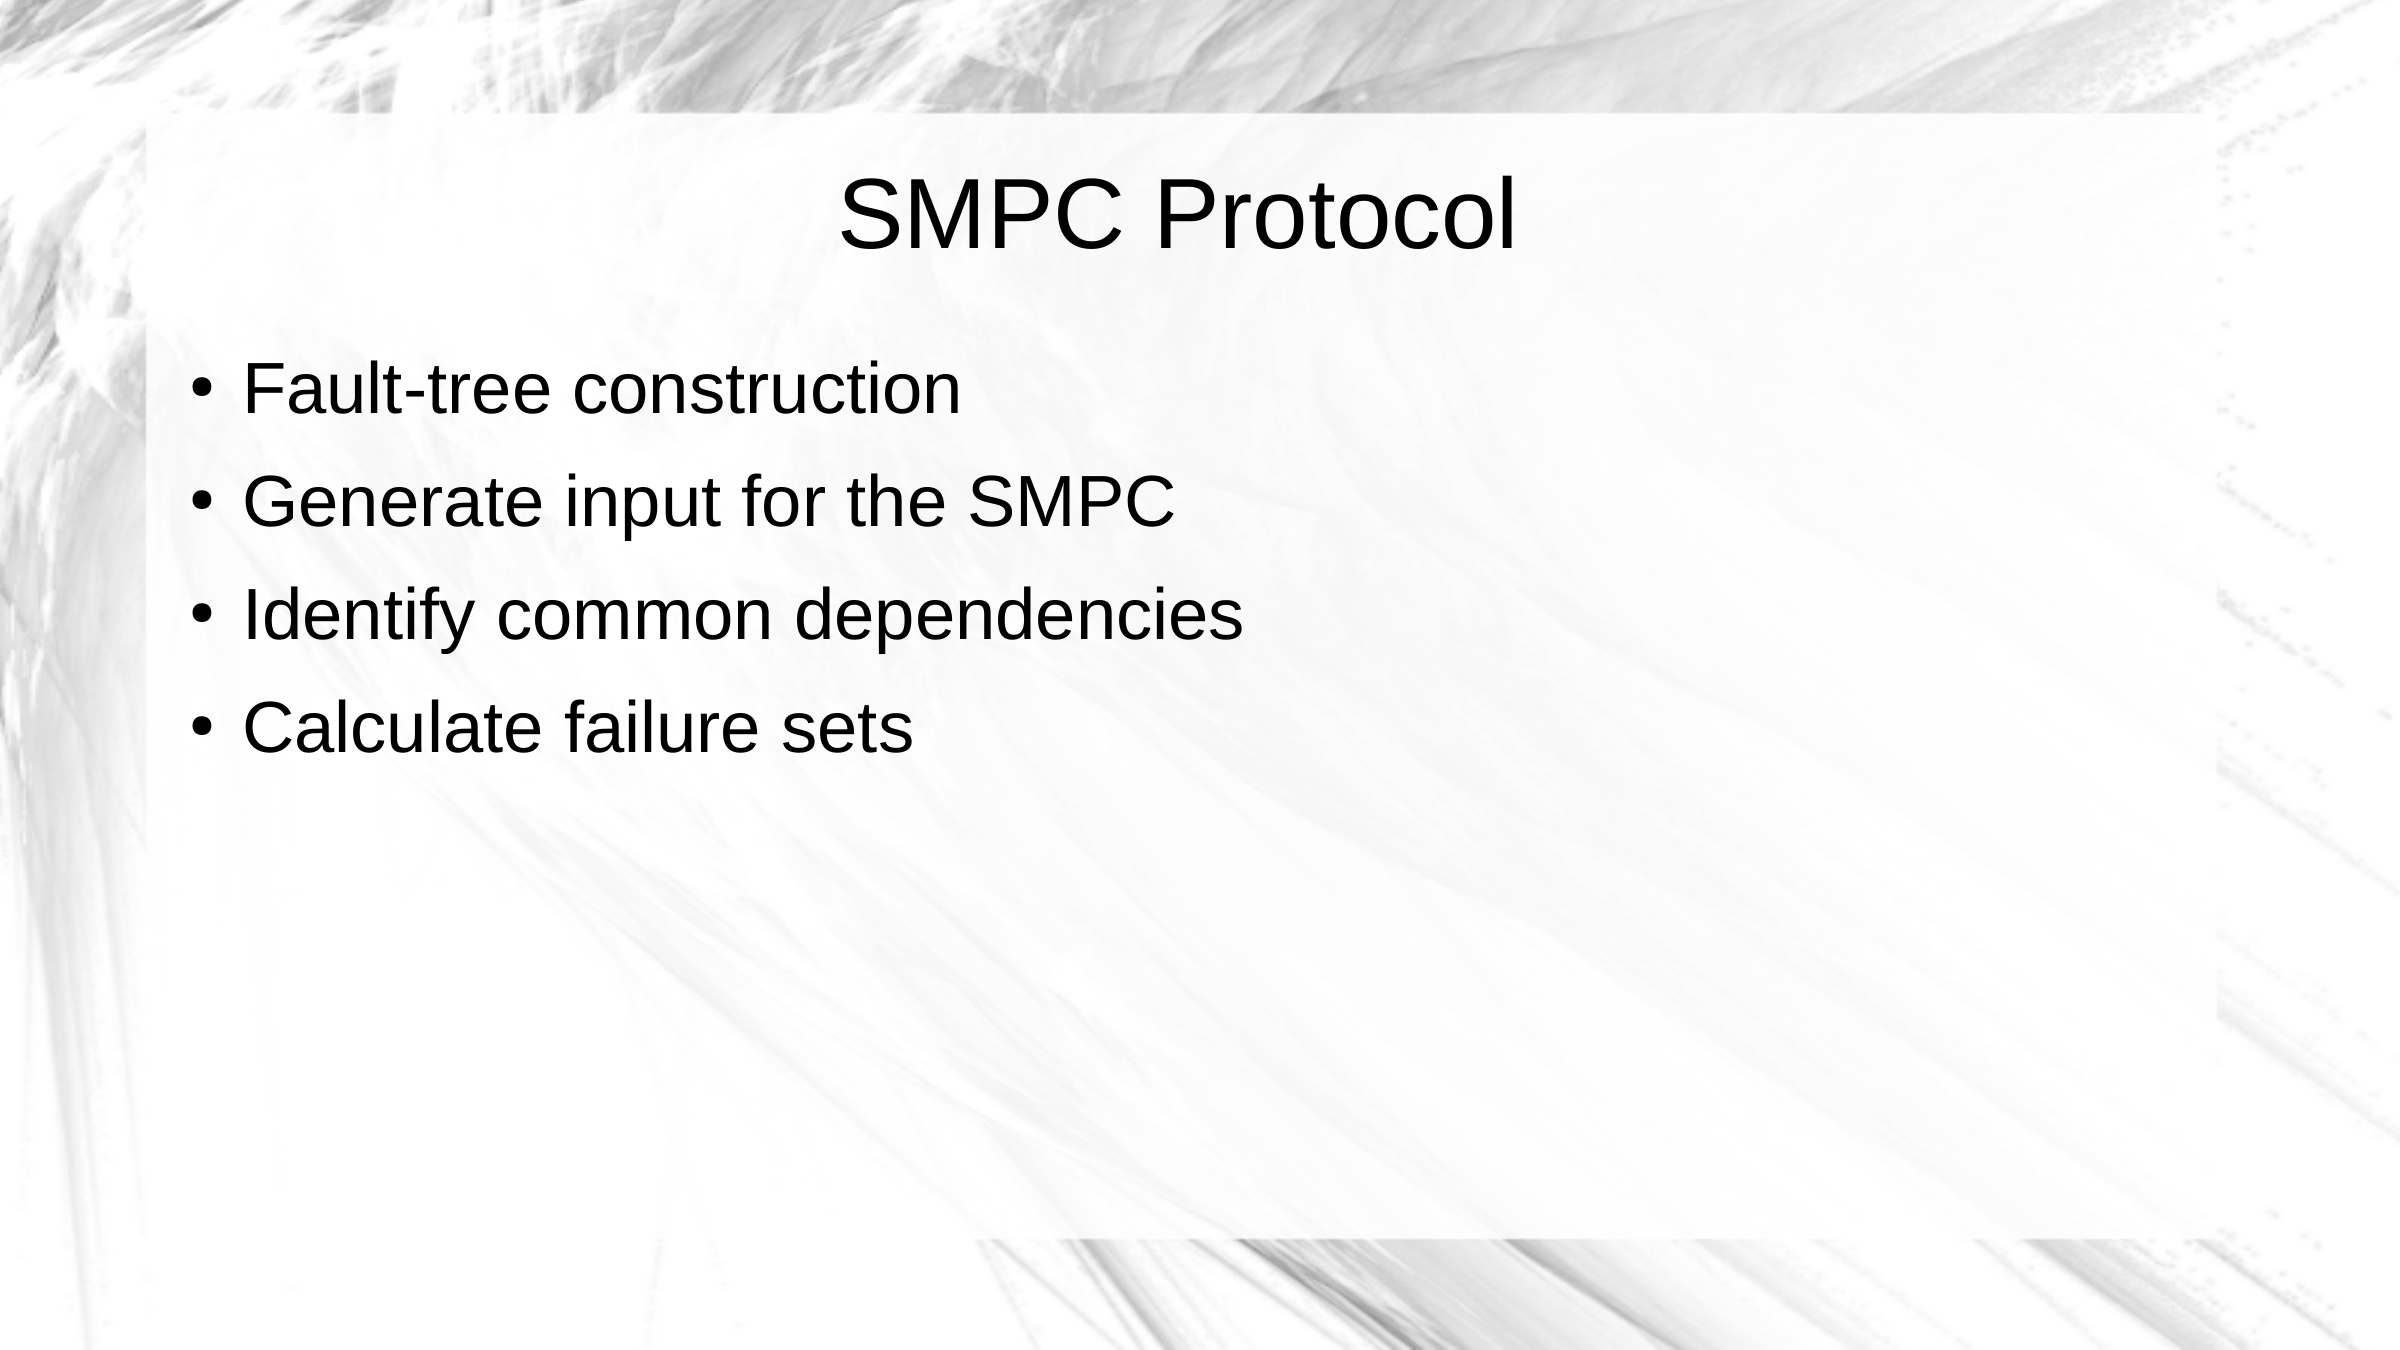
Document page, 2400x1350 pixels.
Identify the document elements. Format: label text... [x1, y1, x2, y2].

picture [0, 0, 2400, 1350]
list Fault-tree construction Generate input for the SMPC Identify common dependencies Calculate failure sets [171, 348, 2280, 1029]
title SMPC Protocol [171, 122, 2186, 305]
